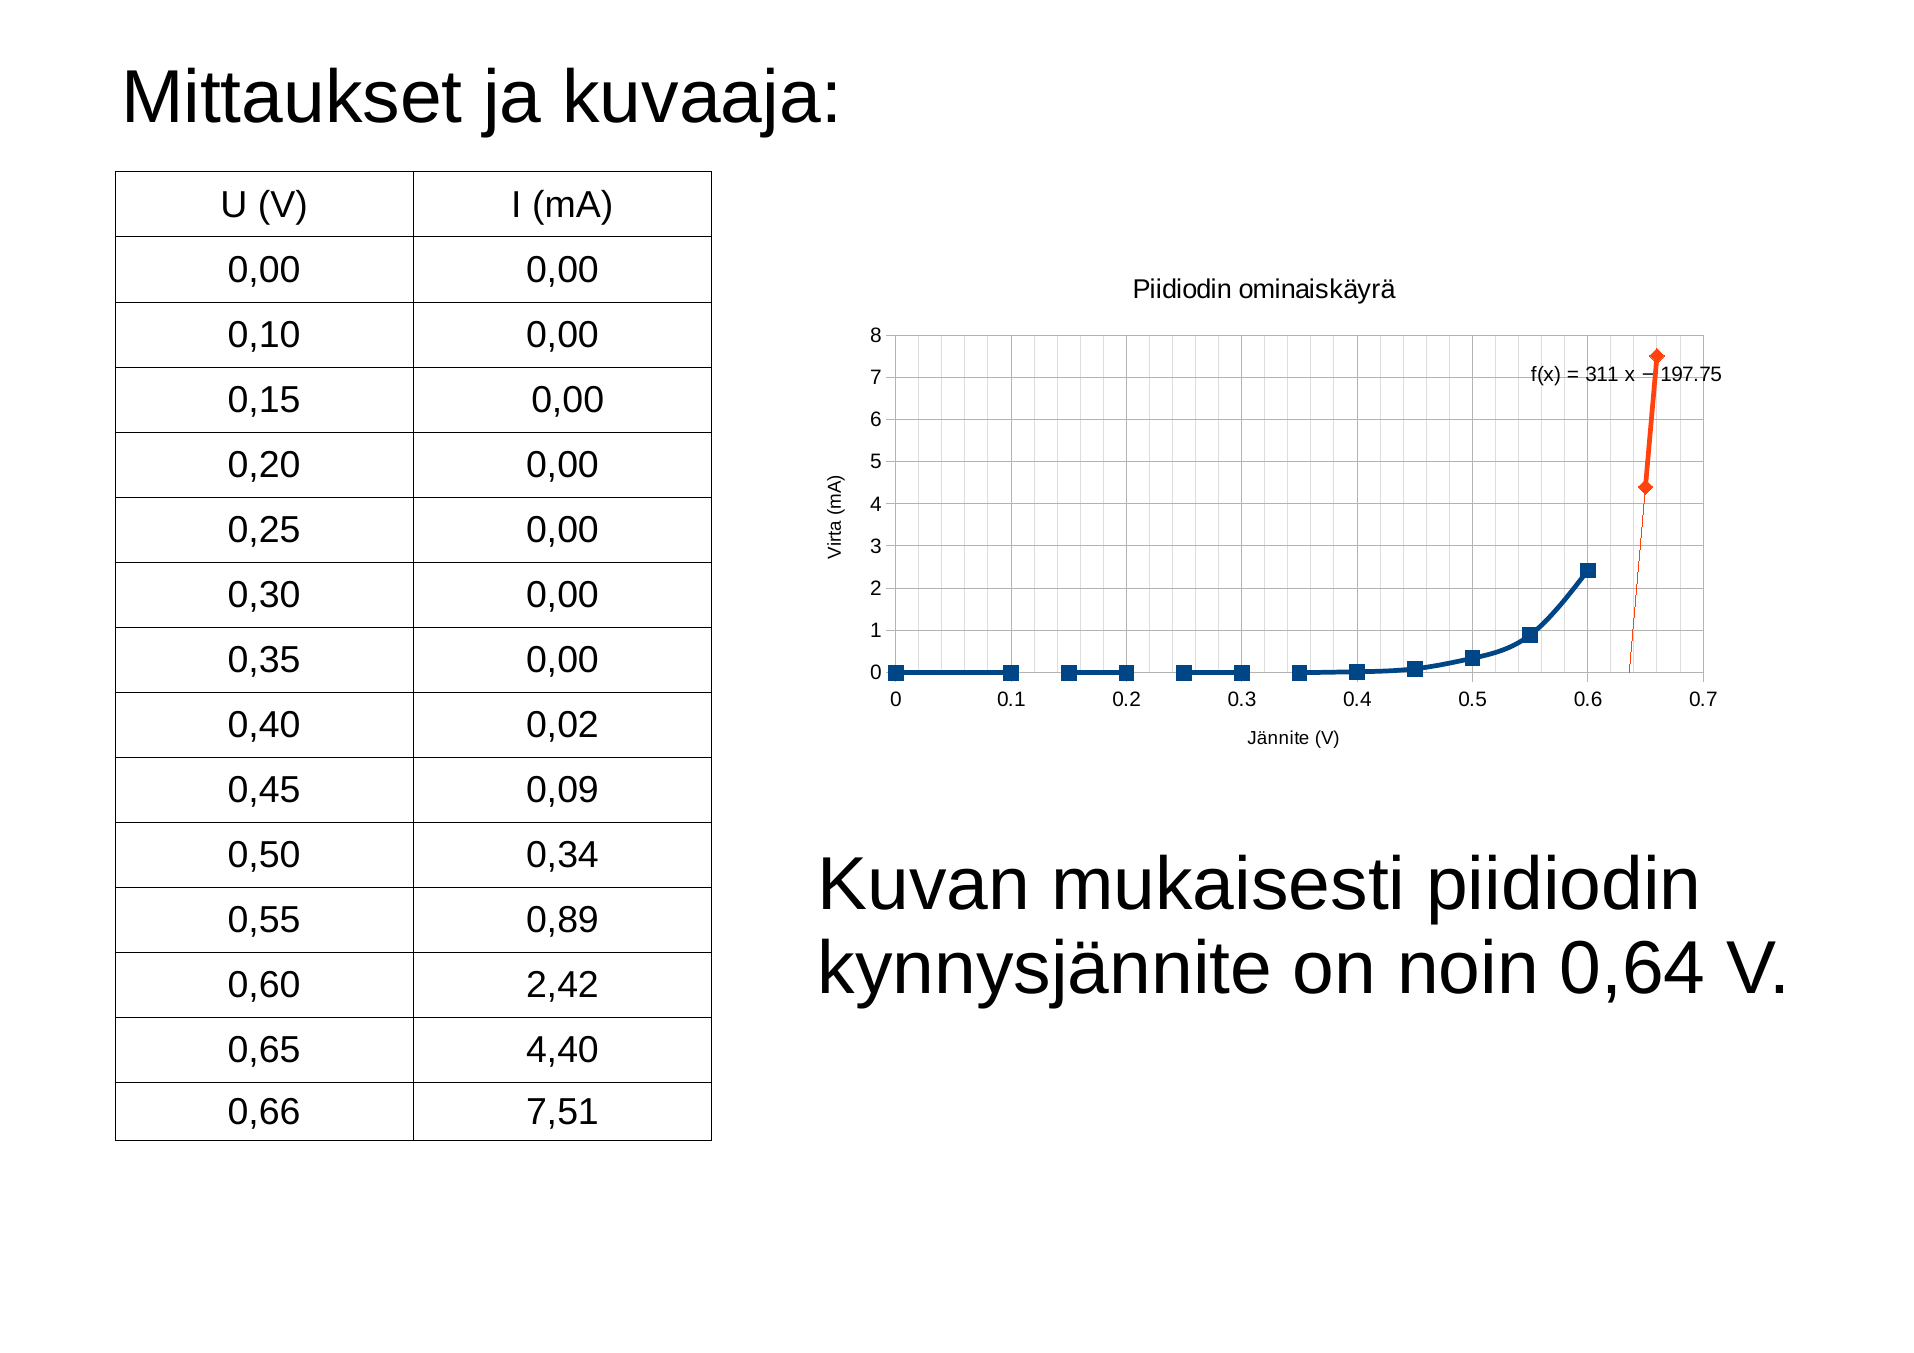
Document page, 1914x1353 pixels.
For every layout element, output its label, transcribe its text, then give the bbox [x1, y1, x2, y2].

table_cell 0,00 [414, 498, 711, 562]
table_cell 0,65 [116, 1018, 413, 1082]
table_cell 7,51 [414, 1083, 711, 1140]
table_cell 0,25 [116, 498, 413, 562]
table_cell 2,42 [414, 953, 711, 1017]
table_cell 0,00 [414, 368, 711, 432]
table_cell 0,09 [414, 758, 711, 822]
table_cell 0,35 [116, 628, 413, 692]
table_cell 0,89 [414, 888, 711, 952]
text_box Mittaukset ja kuvaaja: [106, 47, 858, 231]
table_cell 0,40 [116, 693, 413, 757]
table_cell 0,66 [116, 1083, 413, 1140]
text_box Kuvan mukaisesti piidiodin kynnysjännite on noin 0,64 V. [802, 834, 1806, 1017]
table_cell 0,02 [414, 693, 711, 757]
chart [791, 248, 1737, 780]
table_cell 0,00 [414, 433, 711, 497]
table_cell 0,00 [414, 628, 711, 692]
table_cell 0,60 [116, 953, 413, 1017]
table_cell 0,55 [116, 888, 413, 952]
table_header I (mA) [414, 172, 711, 236]
table_cell 0,20 [116, 433, 413, 497]
table_header U (V) [116, 172, 413, 236]
table_cell 0,00 [414, 237, 711, 302]
table_cell 0,45 [116, 758, 413, 822]
table_cell 4,40 [414, 1018, 711, 1082]
table_cell 0,00 [414, 303, 711, 367]
table_cell 0,00 [116, 237, 413, 302]
table_cell 0,30 [116, 563, 413, 627]
table_cell 0,10 [116, 303, 413, 367]
table_cell 0,50 [116, 823, 413, 887]
table_cell 0,00 [414, 563, 711, 627]
table_cell 0,15 [116, 368, 413, 432]
table_cell 0,34 [414, 823, 711, 887]
